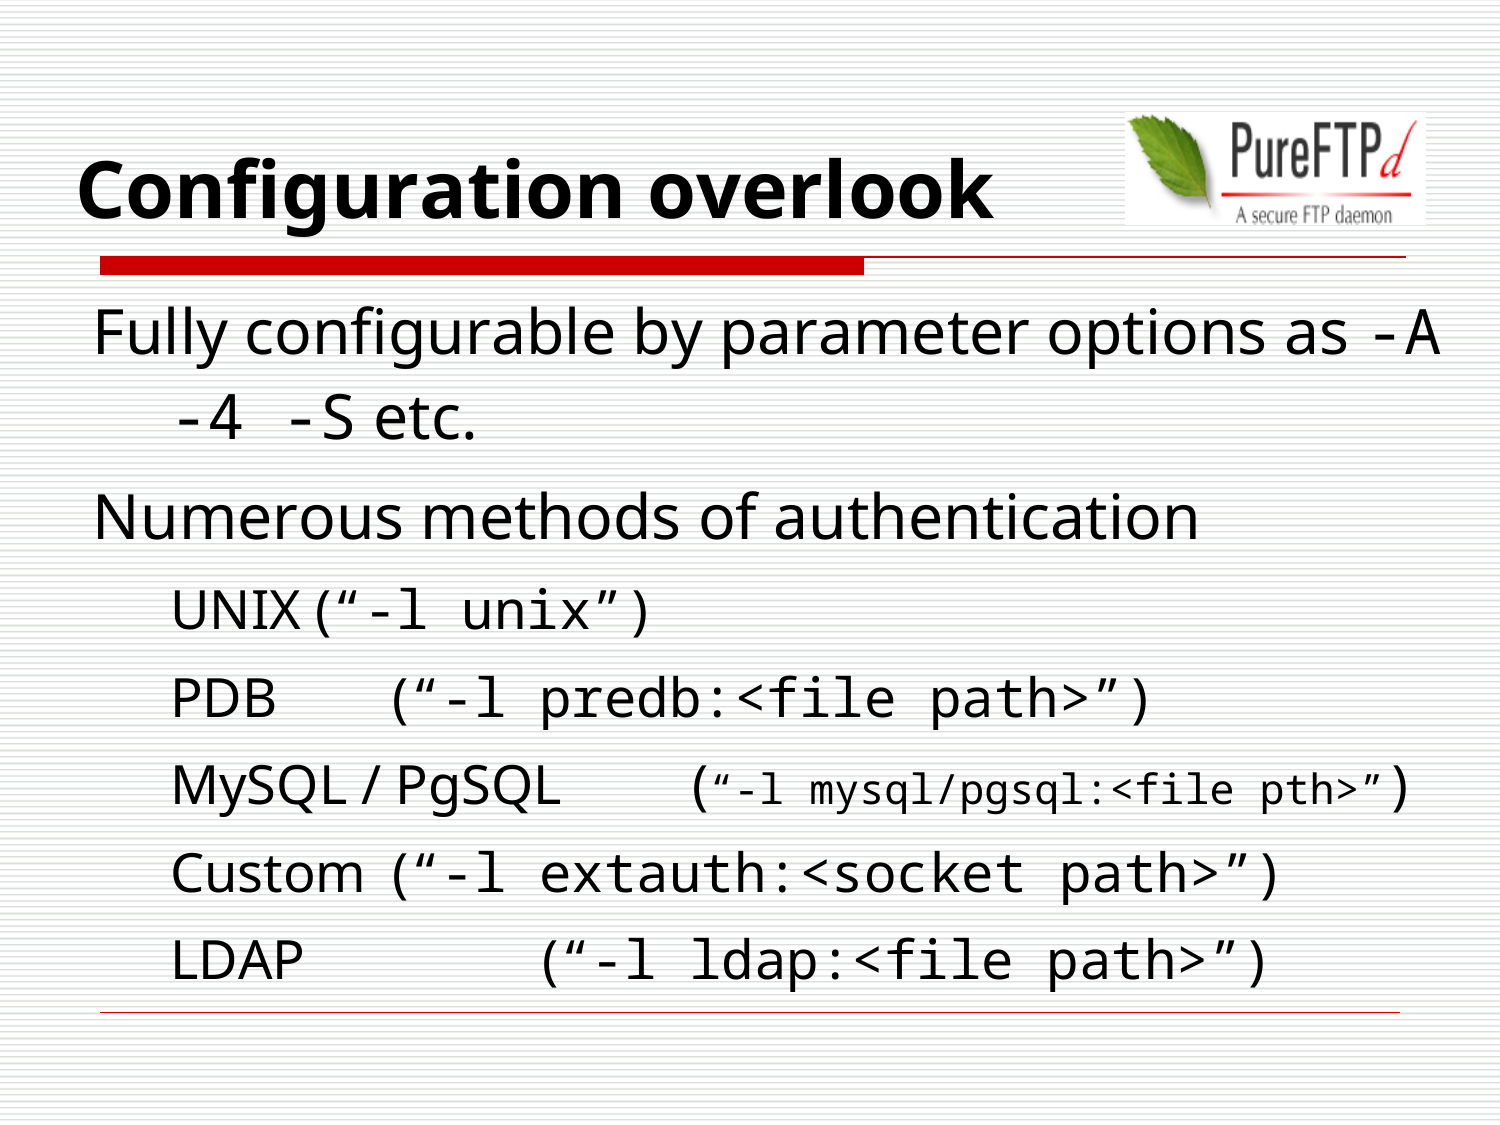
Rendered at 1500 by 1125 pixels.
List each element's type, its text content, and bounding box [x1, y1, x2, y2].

title Configuration overlook [75, 112, 1388, 263]
picture [0, 0, 1500, 1125]
list Fully configurable by parameter options as -A -4 -S etc. Numerous methods of authentication UNIX (“-l unix”) PDB (“-l predb:<file path>”) MySQL / PgSQL (“-l mysql/pgsql:<file pth>”) Custom (“-l extauth:<socket path>”) LDAP (“-l ldap:<file path>”) [92, 287, 1463, 973]
